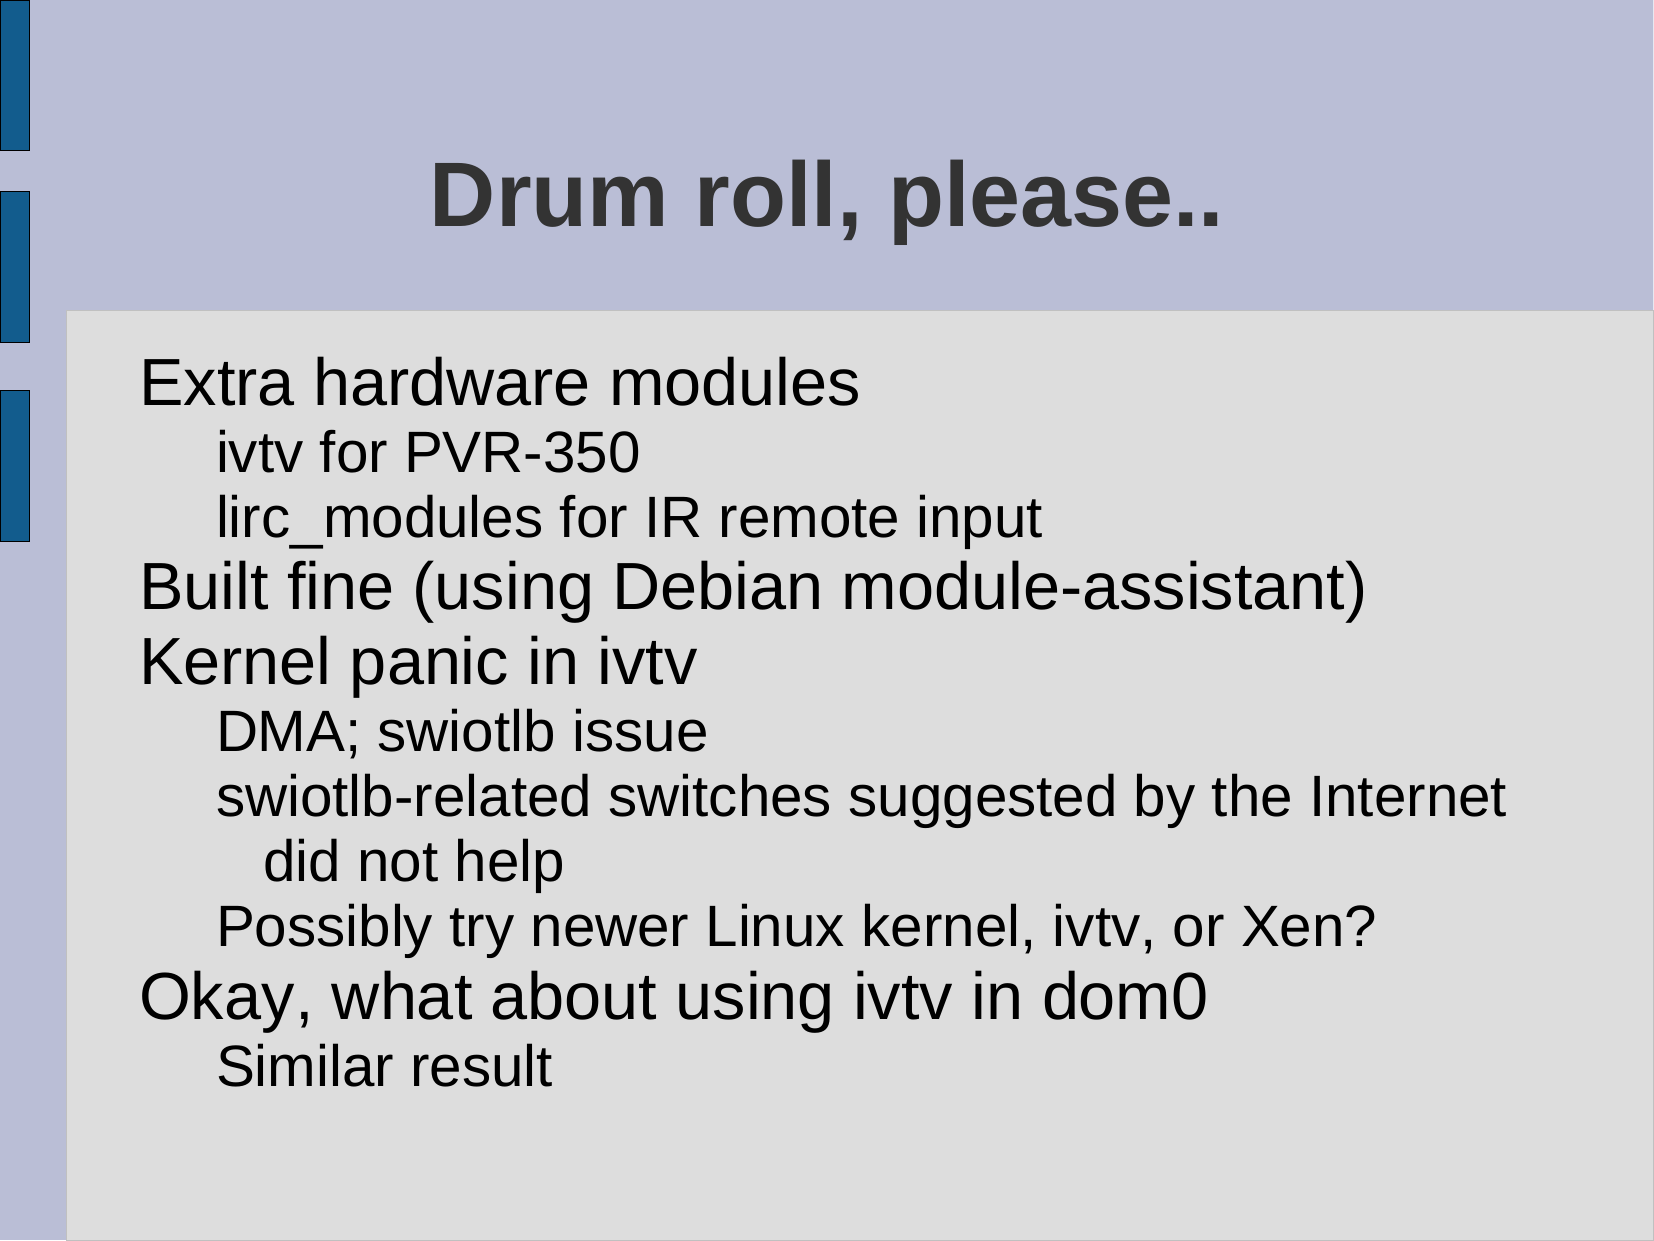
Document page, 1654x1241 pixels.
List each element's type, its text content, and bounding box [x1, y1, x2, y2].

title Drum roll, please.. [121, 91, 1534, 299]
list Extra hardware modules ivtv for PVR-350 lirc_modules for IR remote input Built fine (using Debian module-assistant) Kernel panic in ivtv DMA; swiotlb issue swiotlb-related switches suggested by the Internet did not help Possibly try newer Linux kernel, ivtv, or Xen? Okay, what about using ivtv in dom0 Similar result [121, 344, 1534, 1127]
